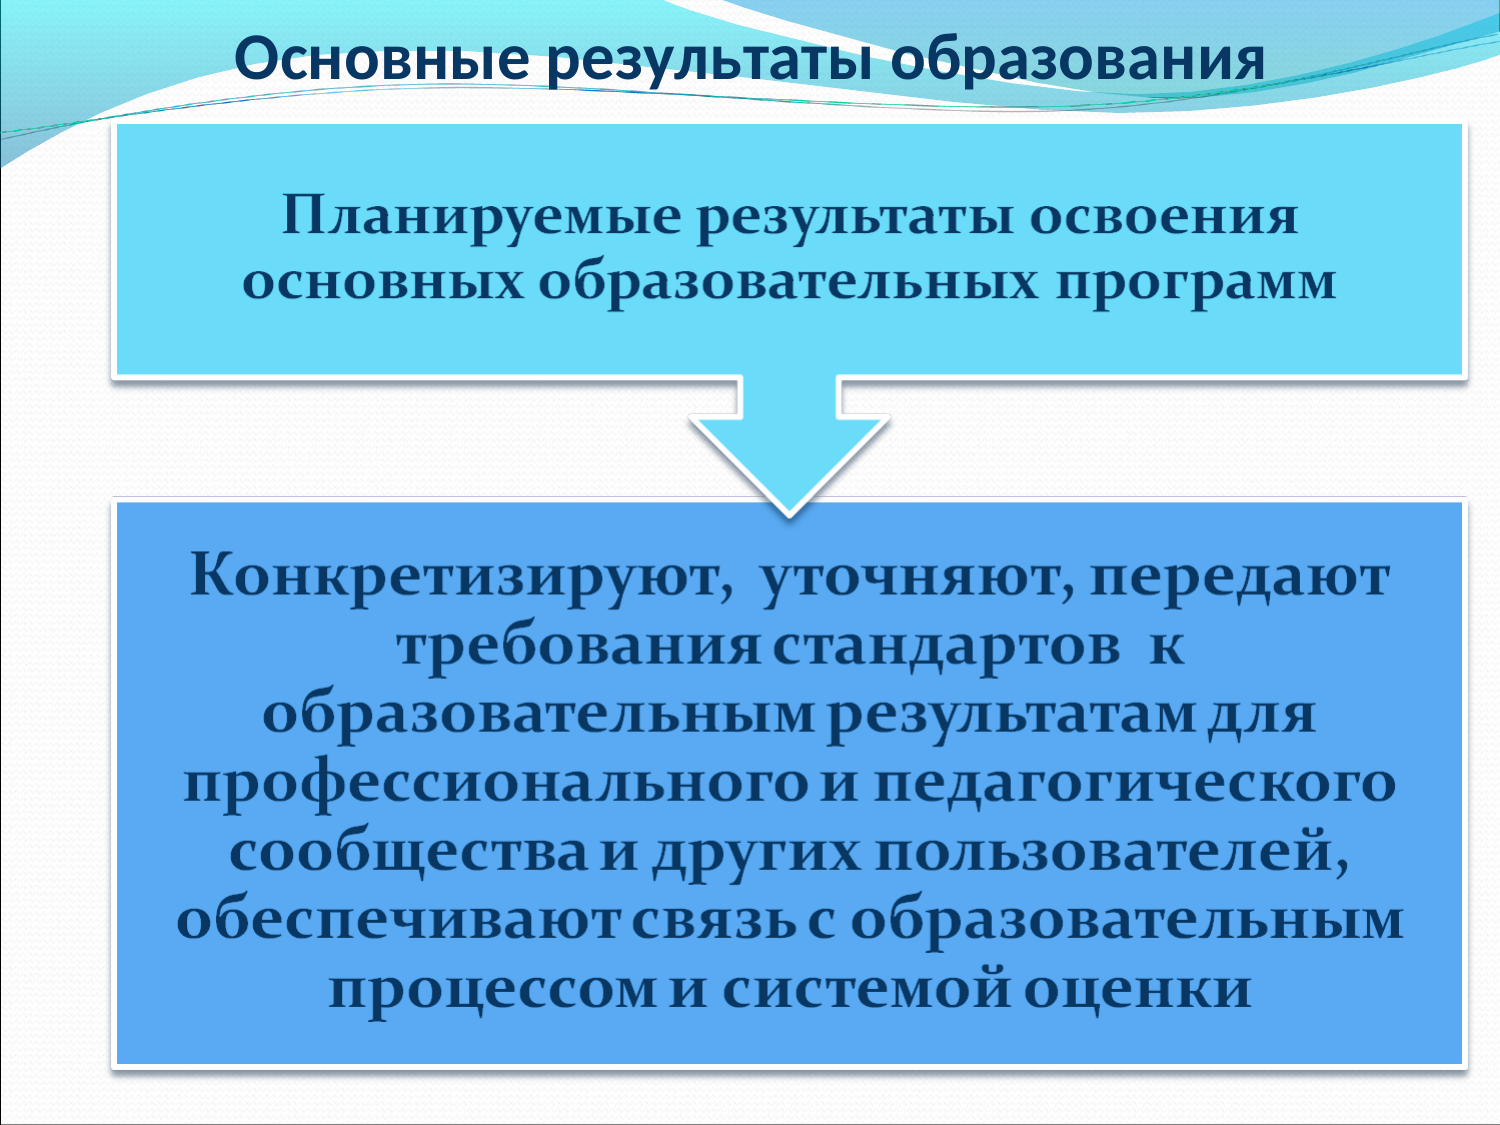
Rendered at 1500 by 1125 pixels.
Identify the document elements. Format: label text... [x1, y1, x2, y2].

picture [0, 0, 1500, 1125]
text_box [100, 113, 1479, 1087]
title Основные результаты образования [76, 0, 1427, 173]
